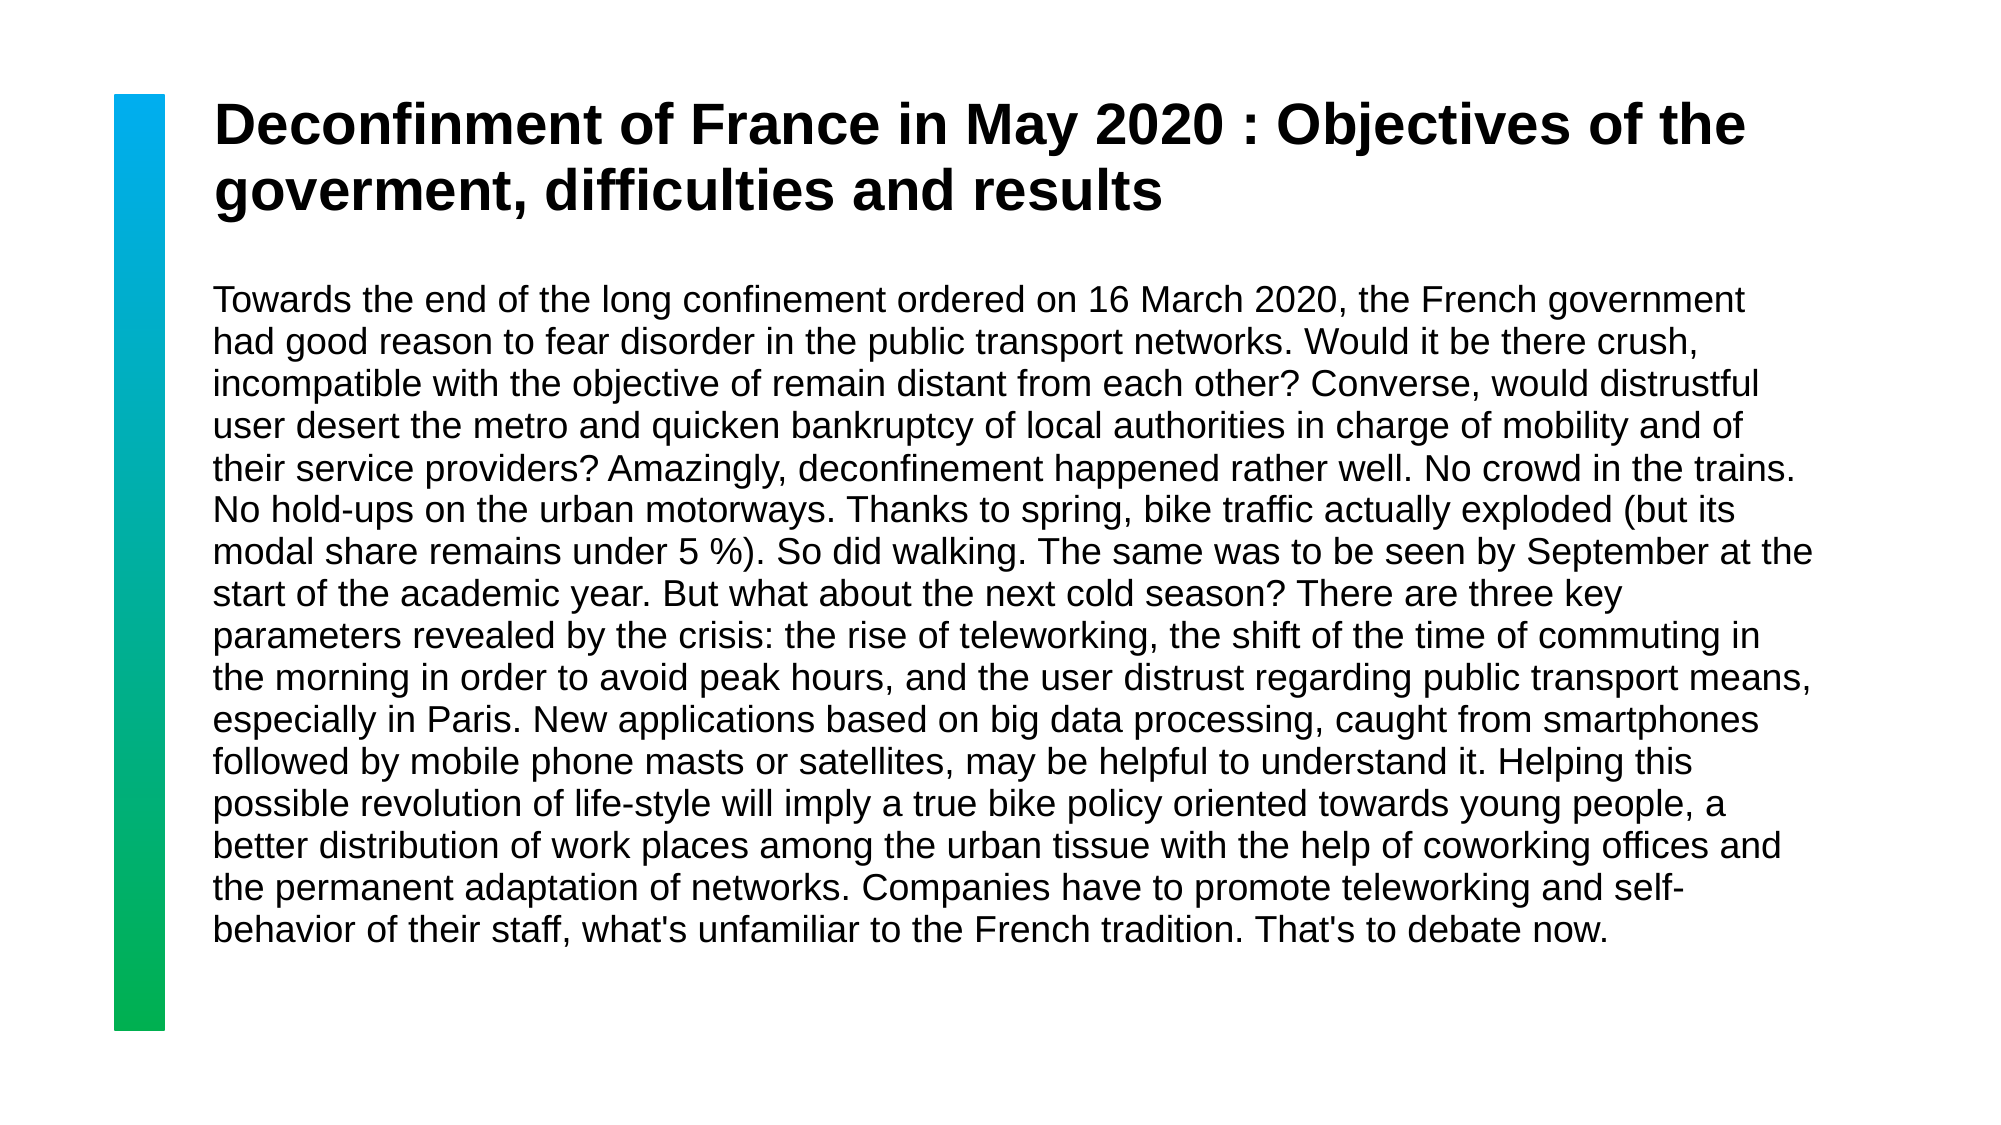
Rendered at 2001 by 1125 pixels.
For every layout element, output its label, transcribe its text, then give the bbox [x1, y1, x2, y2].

text_box Deconfinment of France in May 2020 : Objectives of the goverment, difficulties and results [199, 84, 1834, 230]
text_box Towards the end of the long confinement ordered on 16 March 2020, the French government had good reason to fear disorder in the public transport networks. Would it be there crush, incompatible with the objective of remain distant from each other? Converse, would distrustful user desert the metro and quicken bankruptcy of local authorities in charge of mobility and of their service providers? Amazingly, deconfinement happened rather well. No crowd in the trains. No hold-ups on the urban motorways. Thanks to spring, bike traffic actually exploded (but its modal share remains under 5 %). So did walking. The same was to be seen by September at the start of the academic year. But what about the next cold season? There are three key parameters revealed by the crisis: the rise of teleworking, the shift of the time of commuting in the morning in order to avoid peak hours, and the user distrust regarding public transport means, especially in Paris. New applications based on big data processing, caught from smartphones followed by mobile phone masts or satellites, may be helpful to understand it. Helping this possible revolution of life-style will imply a true bike policy oriented towards young people, a better distribution of work places among the urban tissue with the help of coworking offices and the permanent adaptation of networks. Companies have to promote teleworking and self-behavior of their staff, what's unfamiliar to the French tradition. That's to debate now. [198, 271, 1832, 959]
text_box [114, 765, 165, 1031]
text_box [114, 94, 165, 593]
